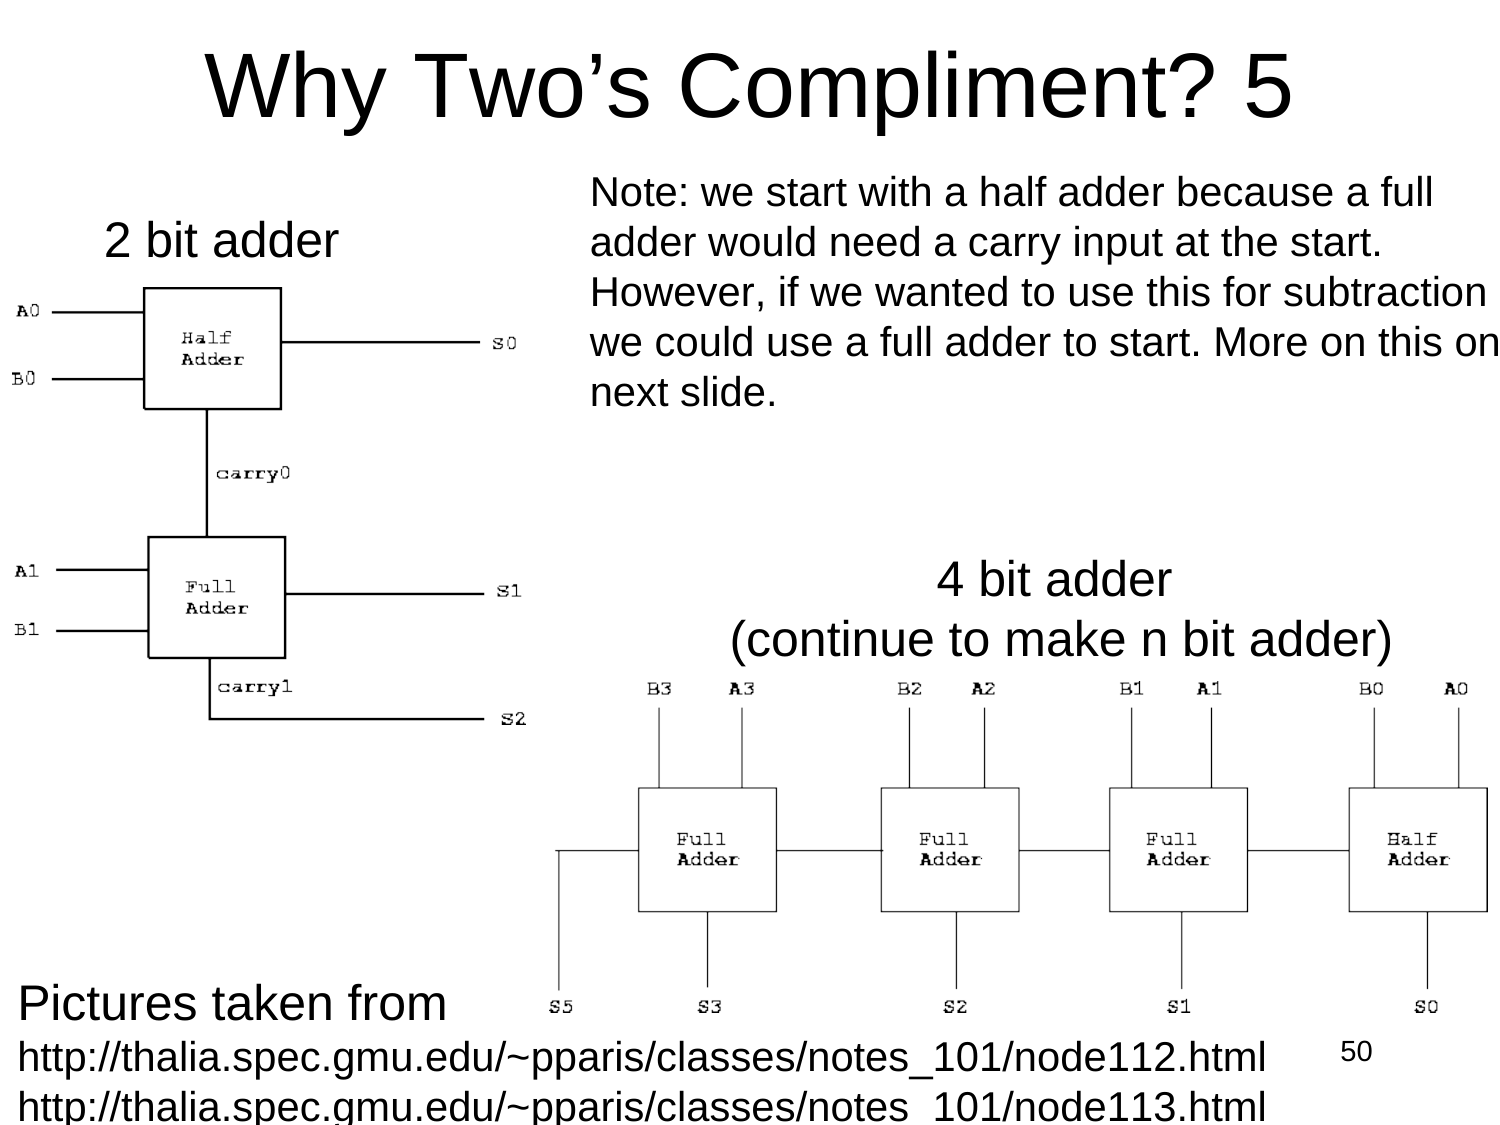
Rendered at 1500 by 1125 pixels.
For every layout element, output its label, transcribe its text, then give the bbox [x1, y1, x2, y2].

text_box <number> [1283, 1025, 1388, 1101]
picture [549, 681, 1488, 1013]
text_box Note: we start with a half adder because a full adder would need a carry input at the start. However, if we wanted to use this for subtraction we could use a full adder to start. More on this on next slide. [575, 157, 1500, 423]
text_box 4 bit adder (continue to make n bit adder) [714, 538, 1409, 675]
text_box 2 bit adder [88, 199, 355, 276]
picture [12, 287, 526, 726]
title Why Two’s Compliment? 5 [112, 0, 1388, 175]
text_box Pictures taken from http://thalia.spec.gmu.edu/~pparis/classes/notes_101/node112.html http://thalia.spec.gmu.edu/~pparis/classes/notes_101/node113.html [2, 962, 1283, 1125]
